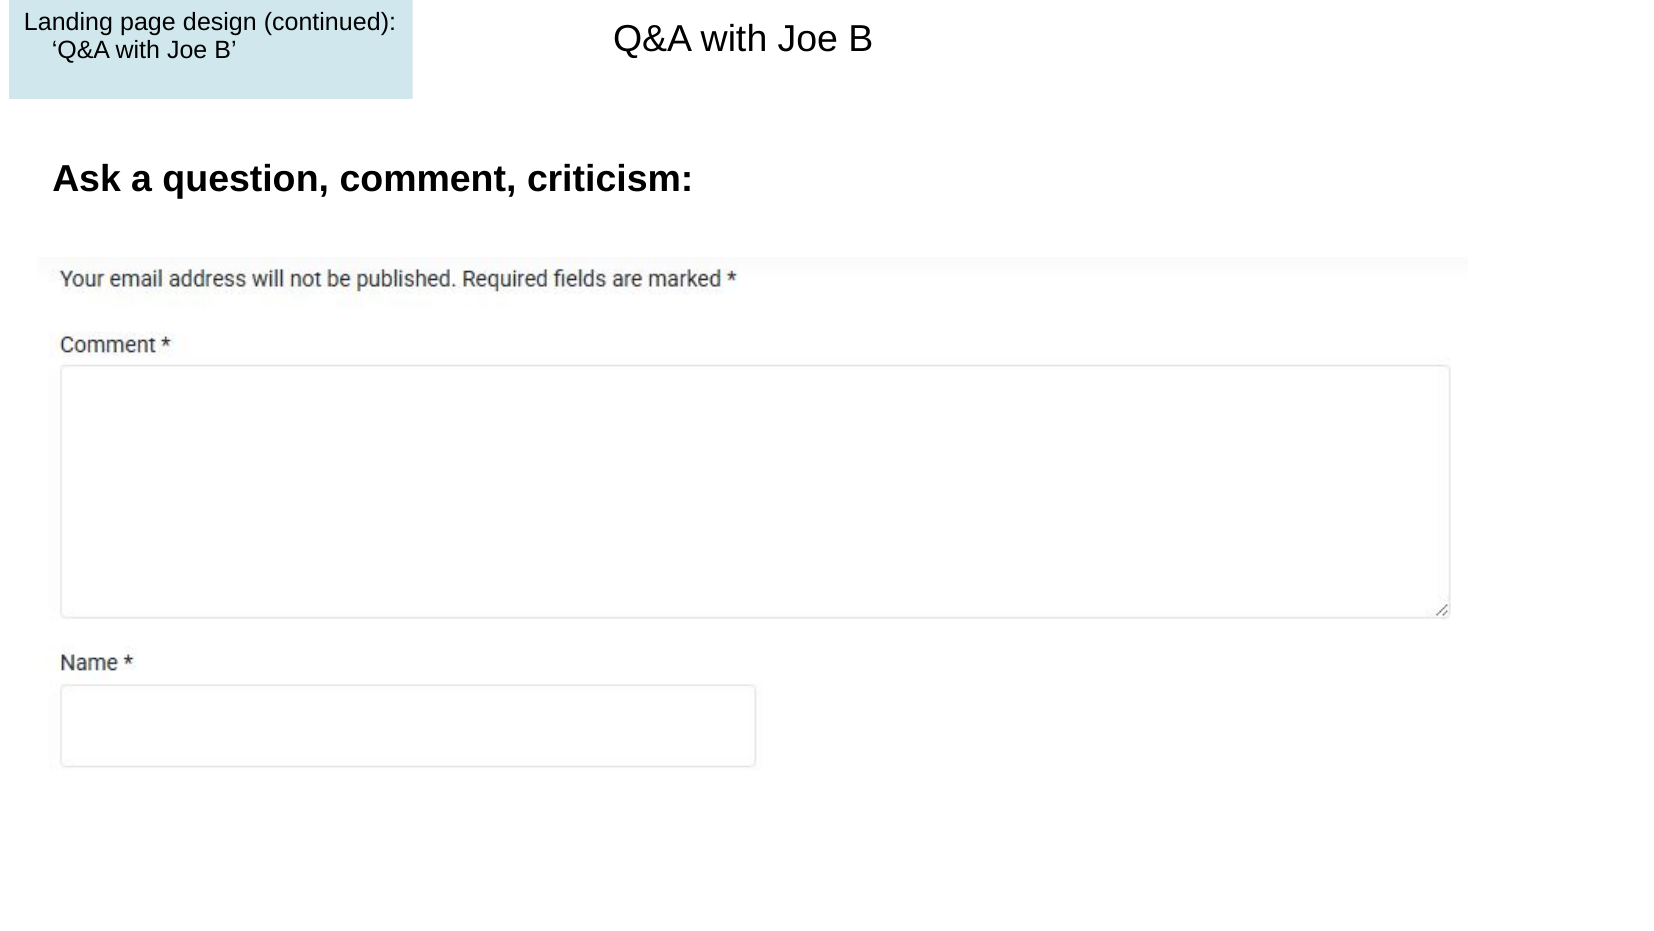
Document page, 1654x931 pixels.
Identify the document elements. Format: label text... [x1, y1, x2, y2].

picture [37, 257, 1468, 788]
text_box Q&A with Joe B [598, 9, 889, 67]
text_box Landing page design (continued): ‘Q&A with Joe B’ [9, 0, 413, 99]
text_box Ask a question, comment, criticism: [37, 150, 825, 207]
